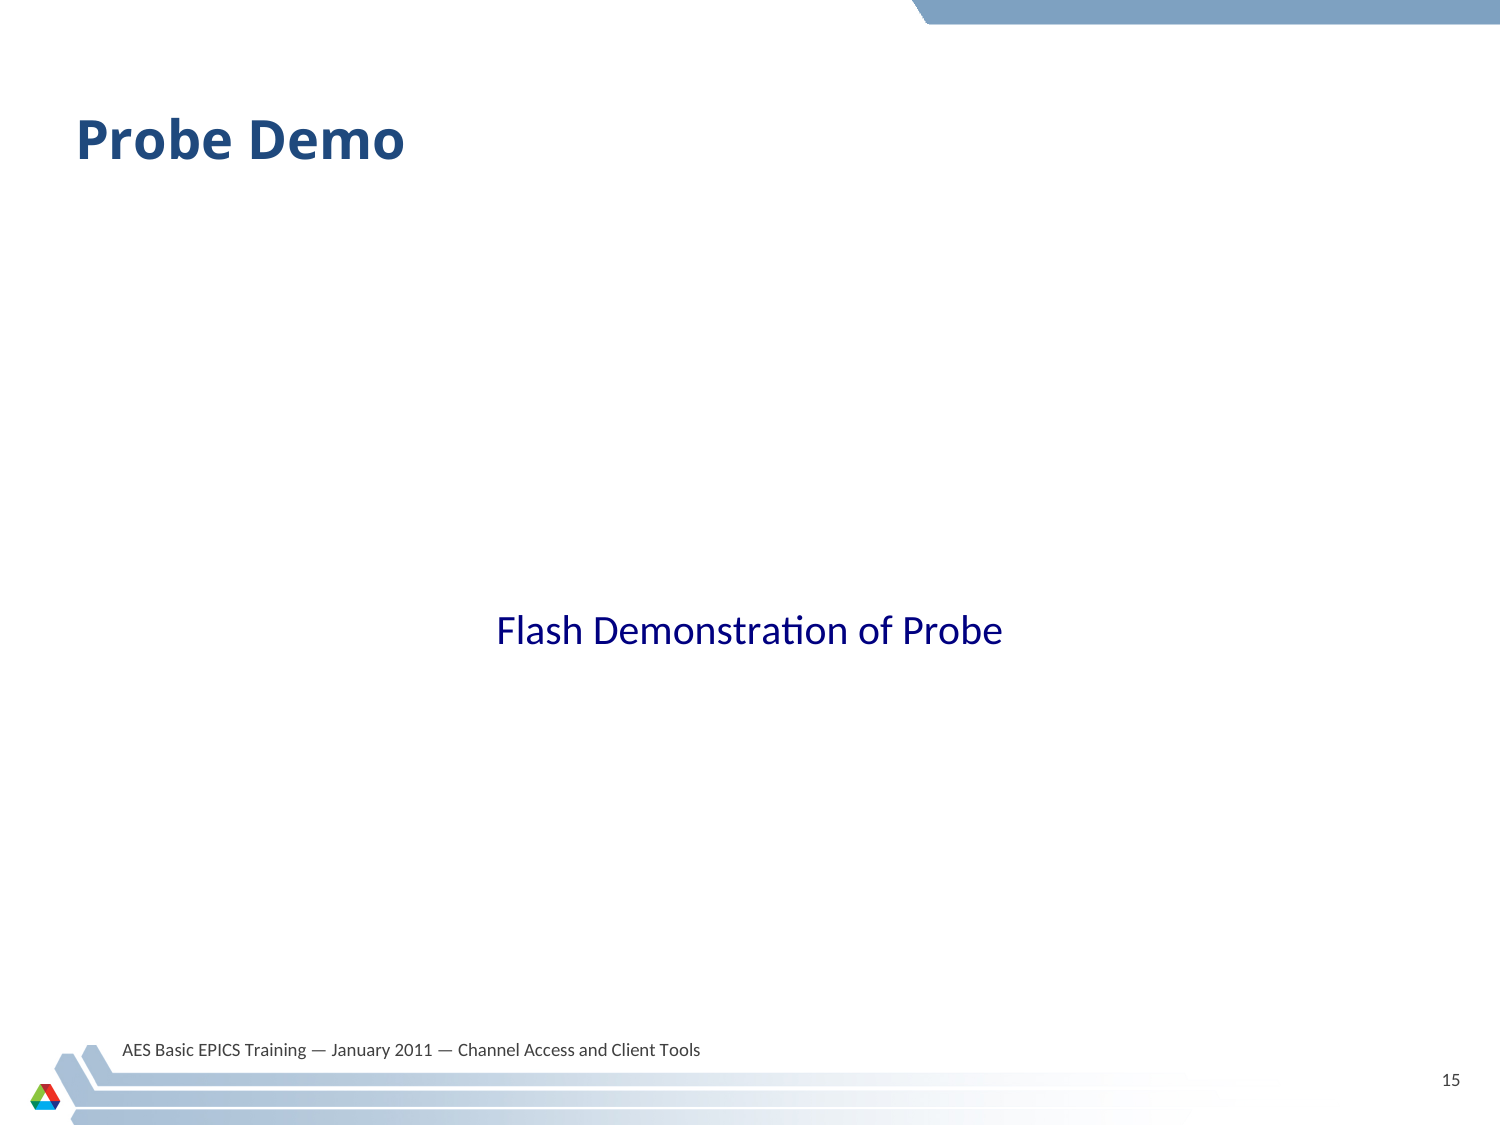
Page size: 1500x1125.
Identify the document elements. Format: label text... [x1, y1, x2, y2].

subtitle Flash Demonstration of Probe [75, 262, 1426, 1006]
picture [0, 0, 1500, 26]
title Probe Demo [75, 45, 1426, 233]
picture [0, 1037, 1500, 1125]
